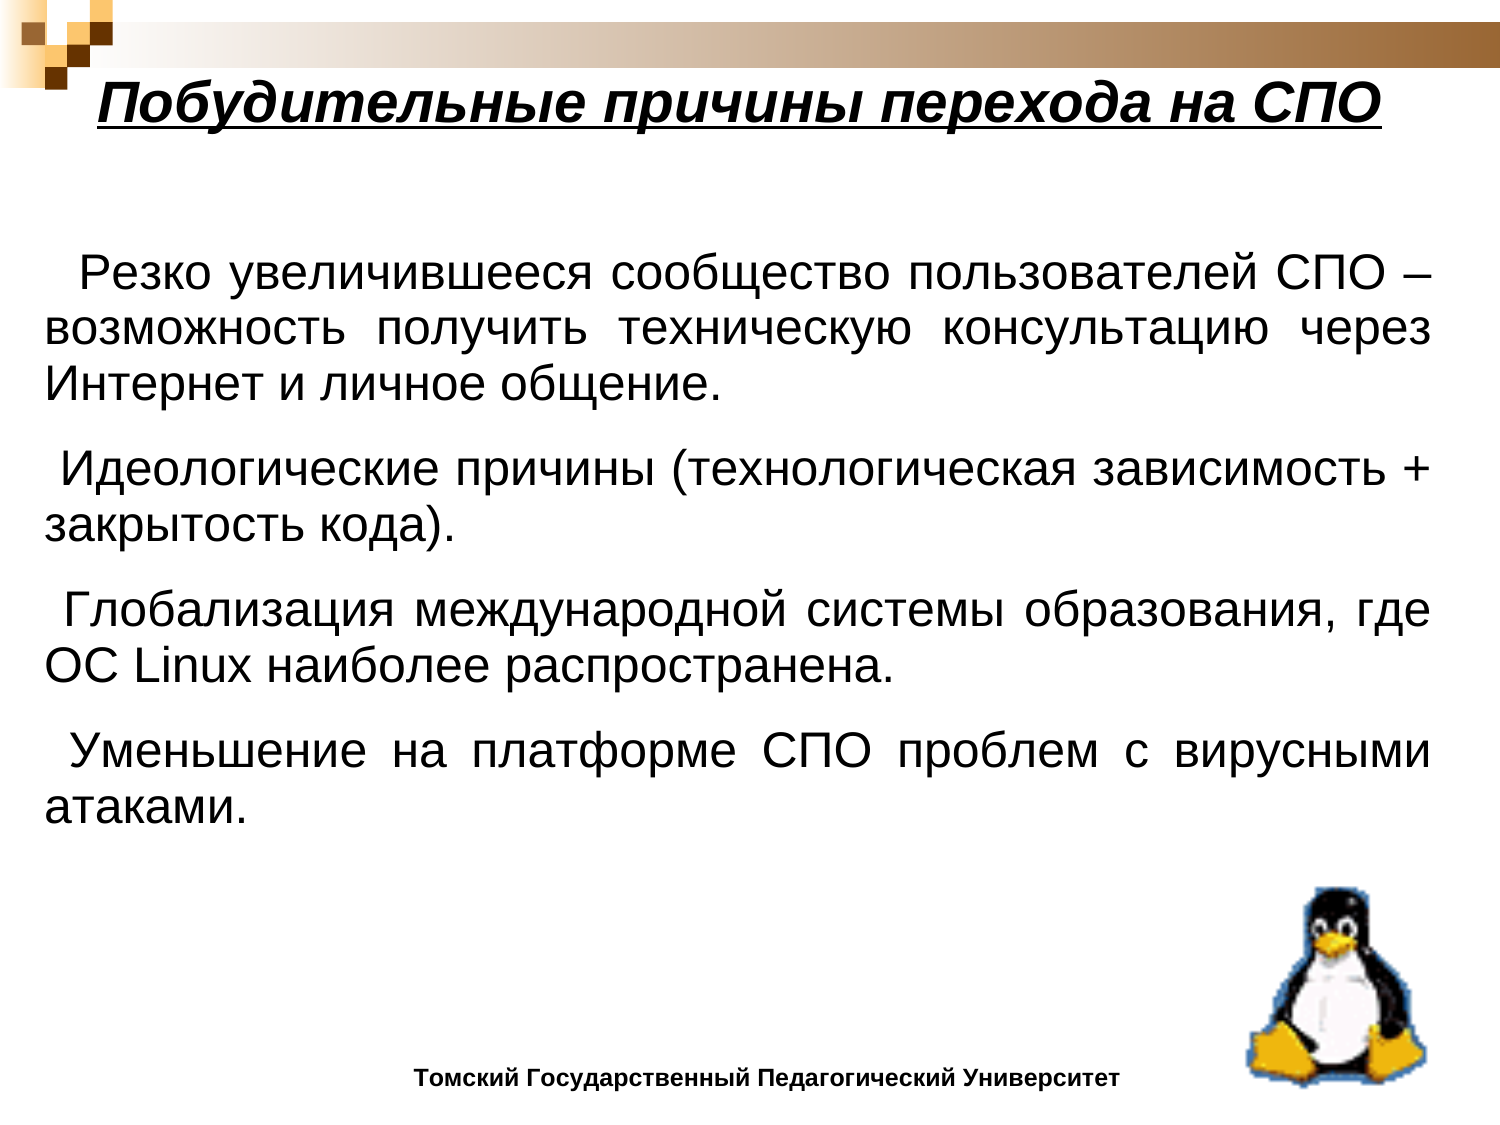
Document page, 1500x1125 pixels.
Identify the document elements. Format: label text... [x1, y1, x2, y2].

text_box Резко увеличившееся сообщество пользователей СПО – возможность получить техническую консультацию через Интернет и личное общение. Идеологические причины (технологическая зависимость + закрытость кода). Глобализация международной системы образования, где ОС Linux наиболее распространена. Уменьшение на платформе СПО проблем с вирусными атаками. [29, 236, 1447, 928]
title Побудительные причины перехода на СПО [64, 54, 1415, 150]
picture [1240, 885, 1447, 1093]
